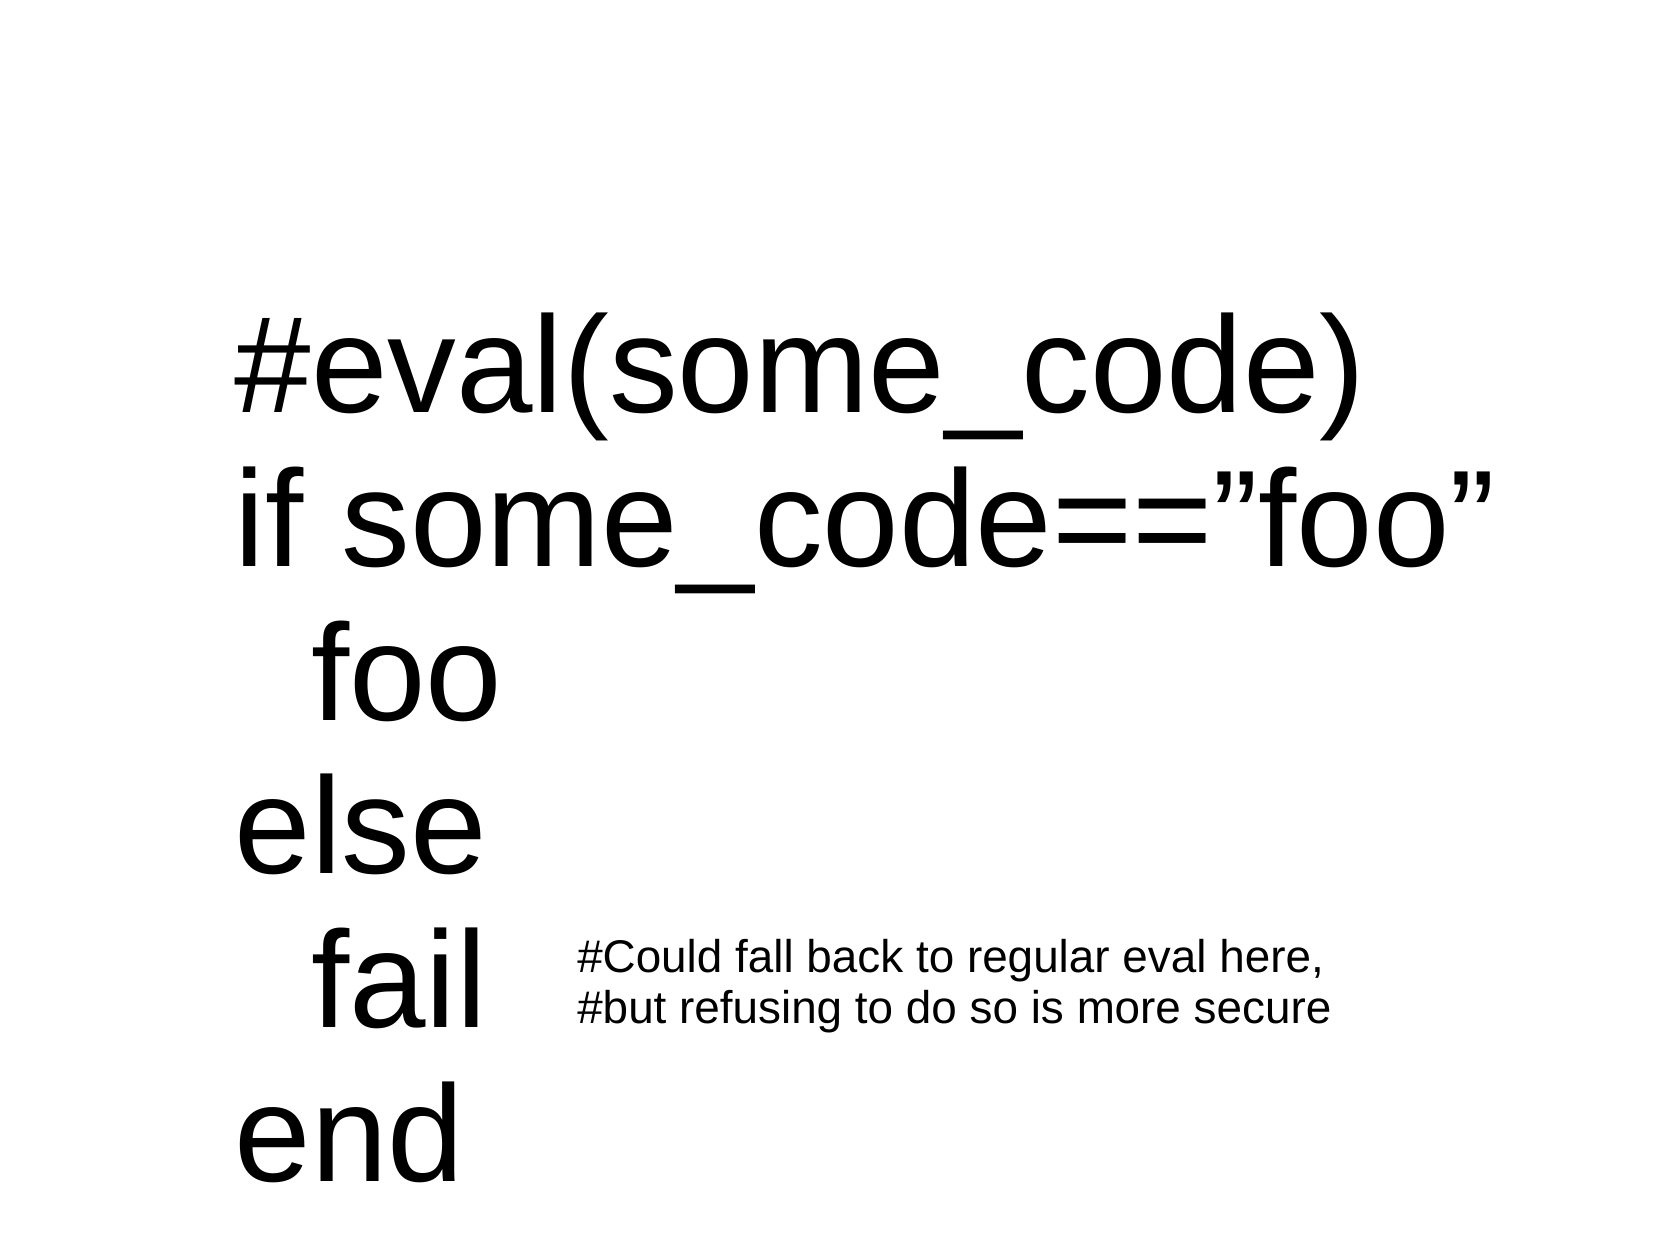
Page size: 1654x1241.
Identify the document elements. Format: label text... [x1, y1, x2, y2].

text_box #eval(some_code) if some_code==”foo” foo else fail end [220, 280, 1511, 1219]
text_box #Could fall back to regular eval here, #but refusing to do so is more secure [562, 923, 1348, 1041]
